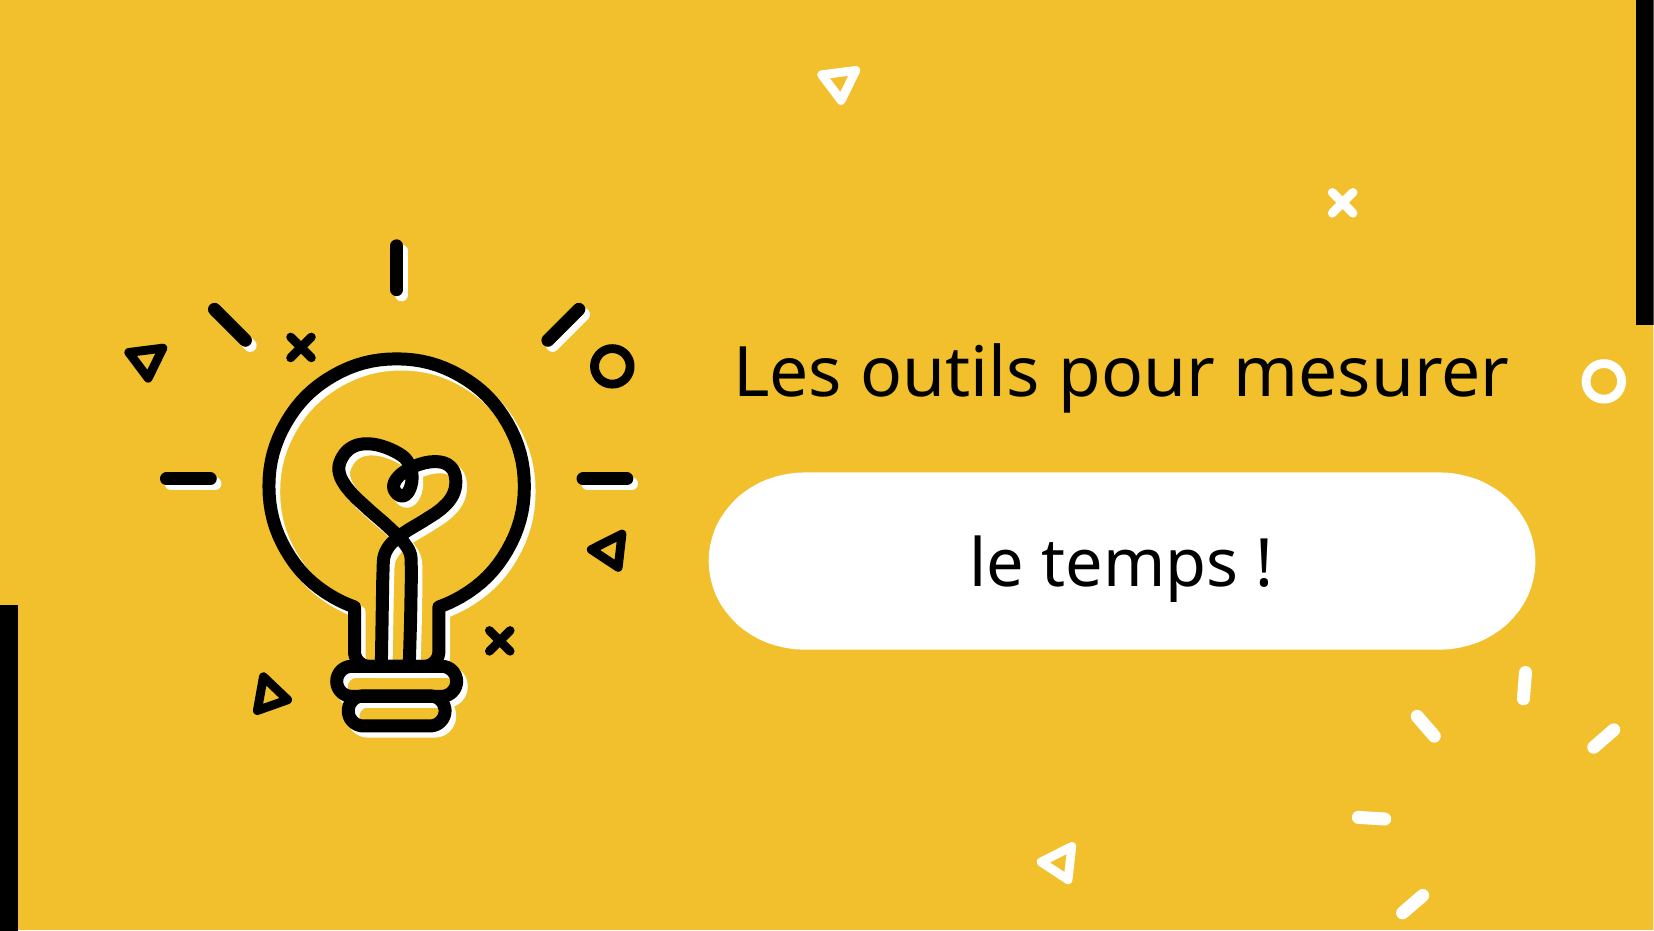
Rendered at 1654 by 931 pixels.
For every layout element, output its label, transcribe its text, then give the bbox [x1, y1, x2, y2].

subtitle le temps ! [708, 472, 1536, 650]
title Les outils pour mesurer [708, 295, 1536, 443]
